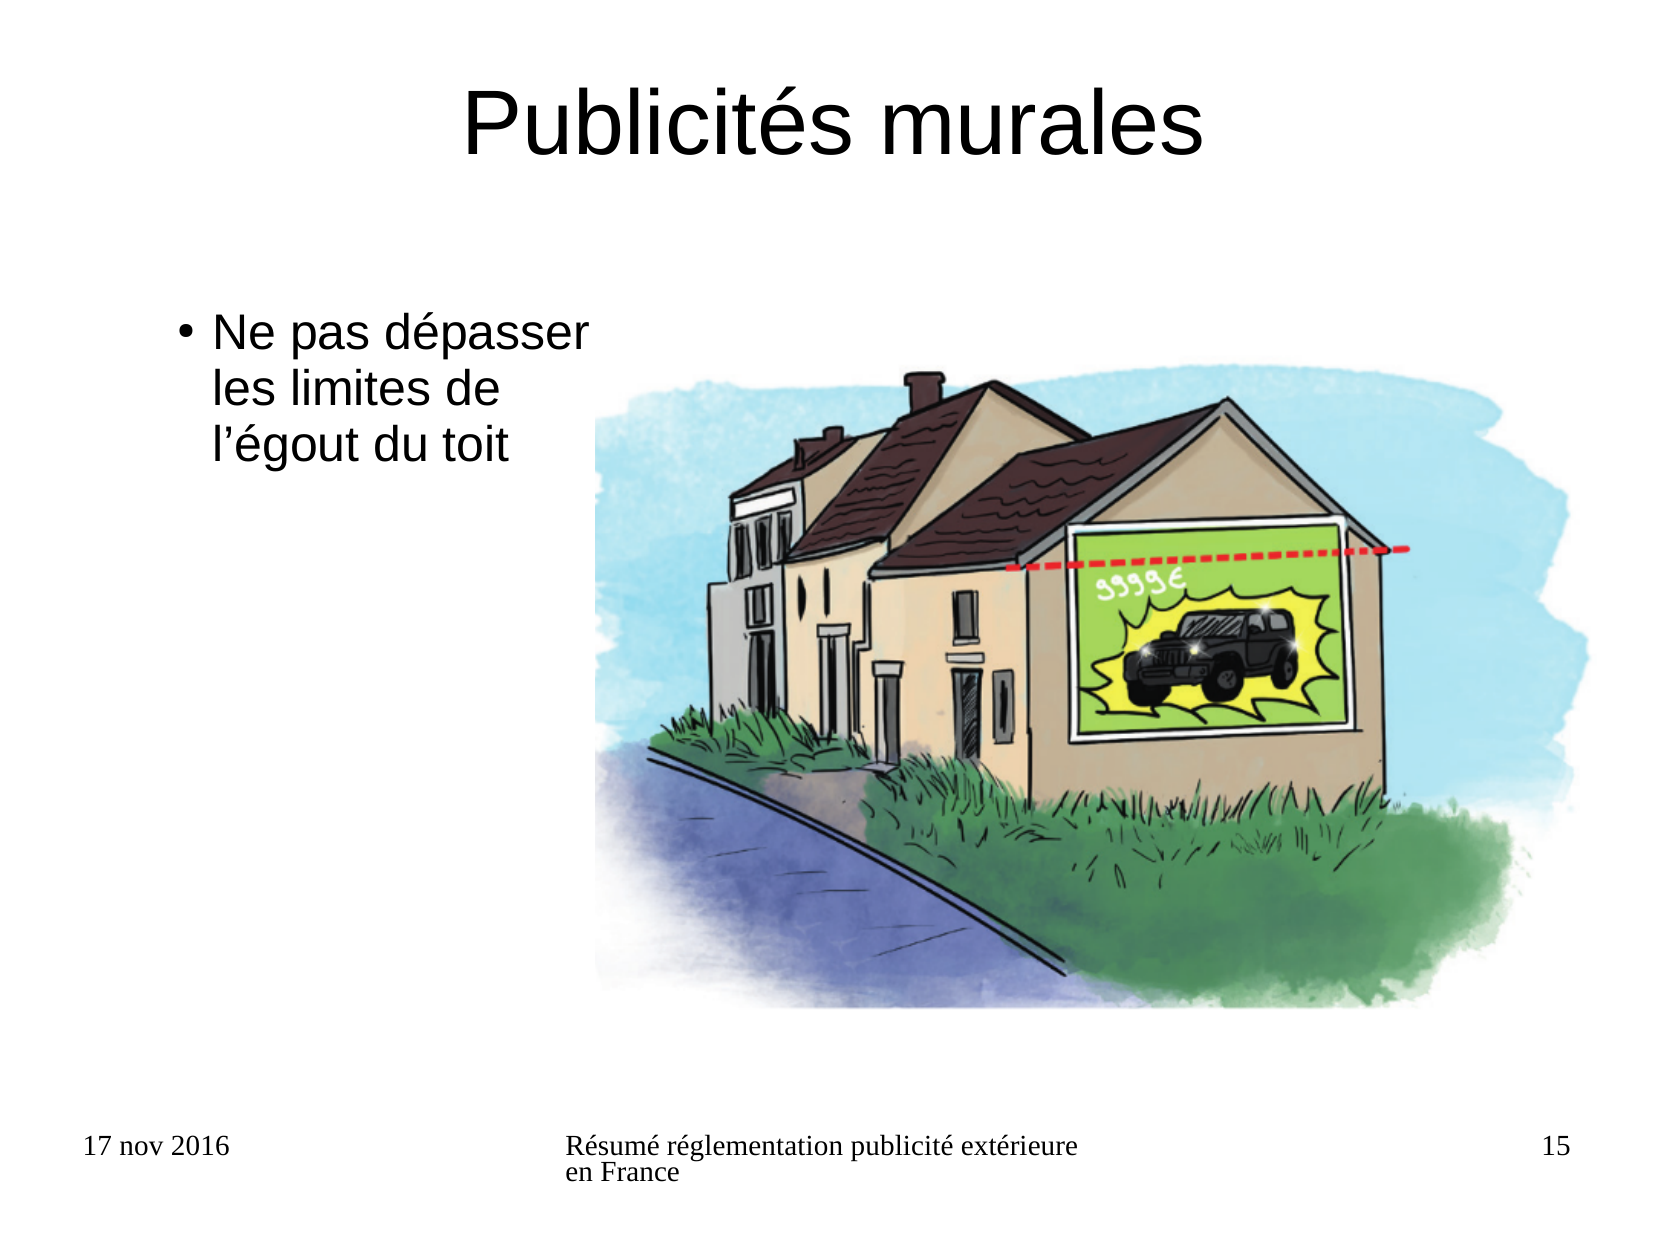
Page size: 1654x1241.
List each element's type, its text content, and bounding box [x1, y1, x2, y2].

picture [595, 344, 1606, 1021]
title Publicités murales [90, 19, 1579, 226]
text_box Ne pas dépasser les limites de l’égout du toit [30, 304, 616, 961]
